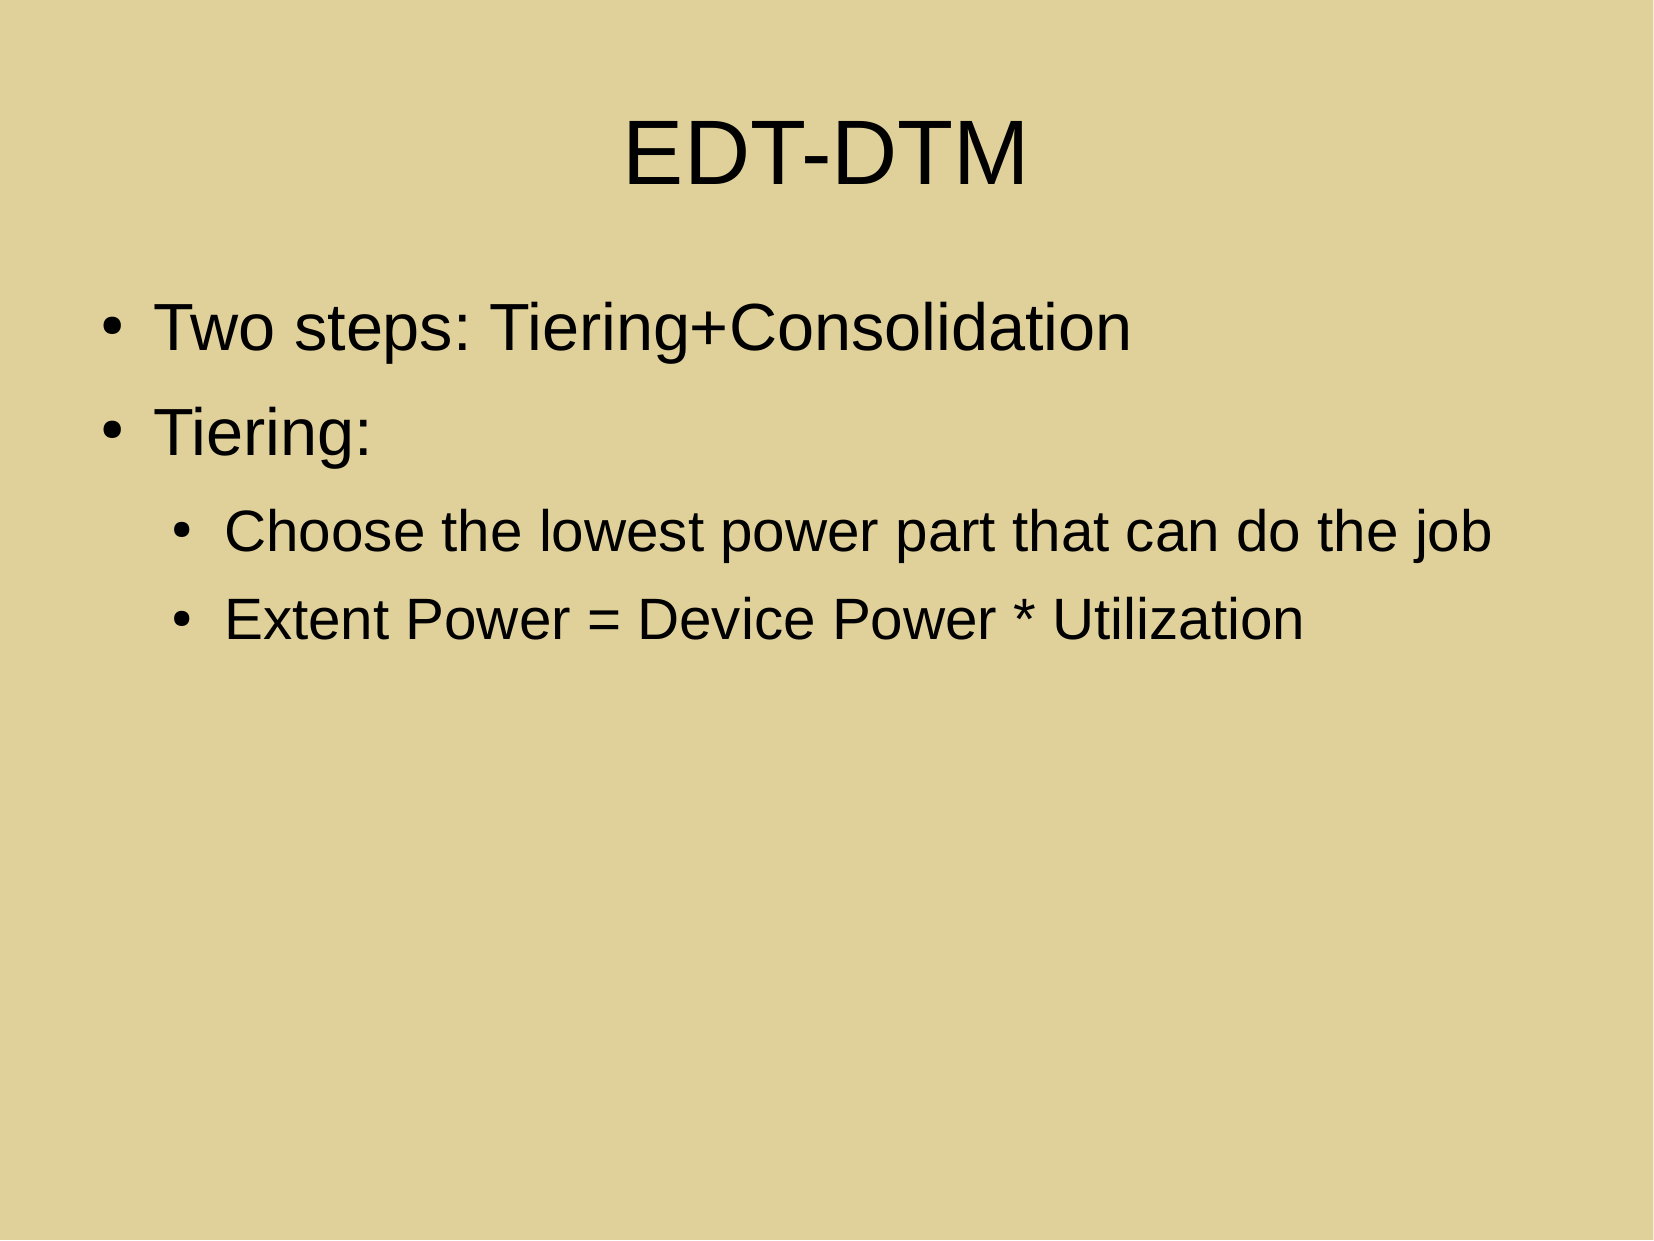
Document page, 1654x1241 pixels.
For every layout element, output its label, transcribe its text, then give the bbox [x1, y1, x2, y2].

title EDT-DTM [82, 49, 1571, 257]
list Two steps: Tiering+Consolidation Tiering: Choose the lowest power part that can do the job Extent Power = Device Power * Utilization [82, 290, 1571, 1109]
